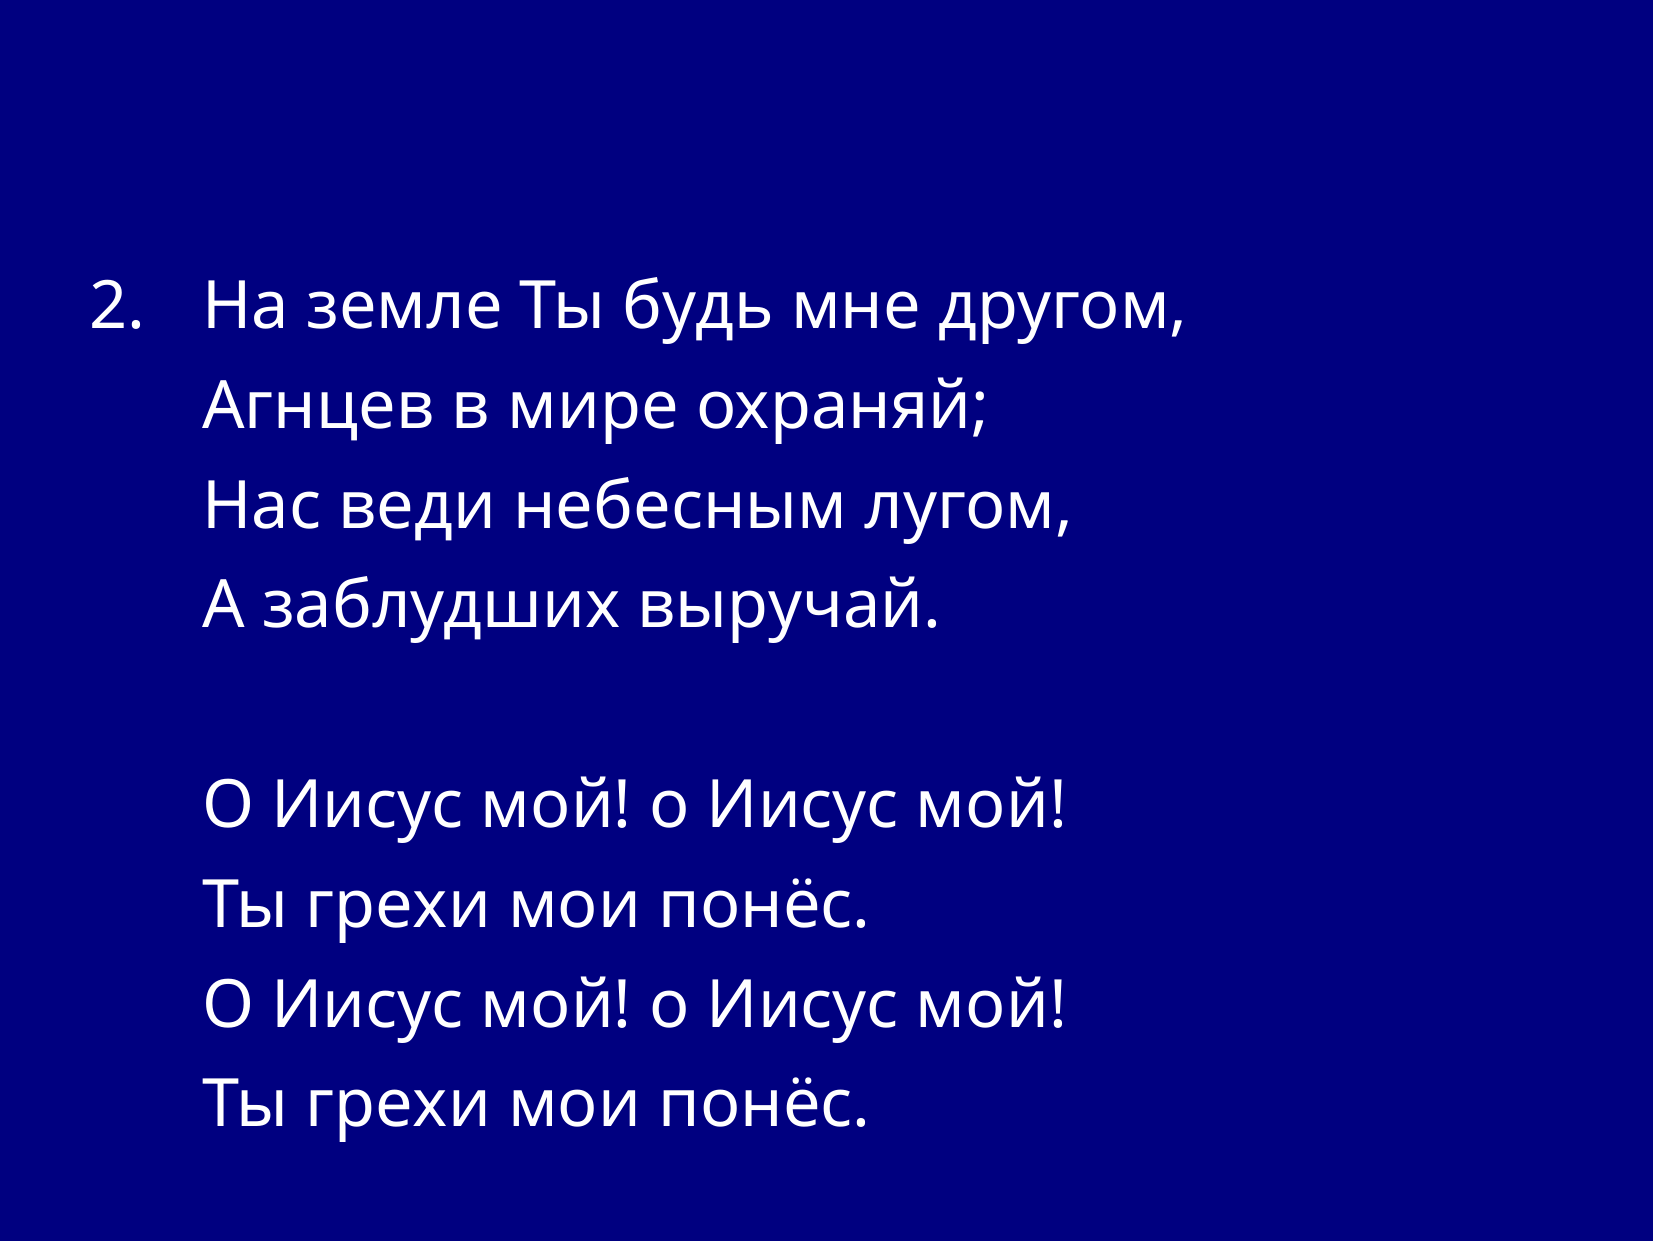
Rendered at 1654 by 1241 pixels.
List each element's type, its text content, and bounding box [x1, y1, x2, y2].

text_box 2. На земле Ты будь мне другом, Агнцев в мире охраняй; Нас веди небесным лугом, А заблудших выручай. О Иисус мой! о Иисус мой! Ты грехи мои понёс. О Иисус мой! о Иисус мой! Ты грехи мои понёс. [75, 150, 1576, 1163]
